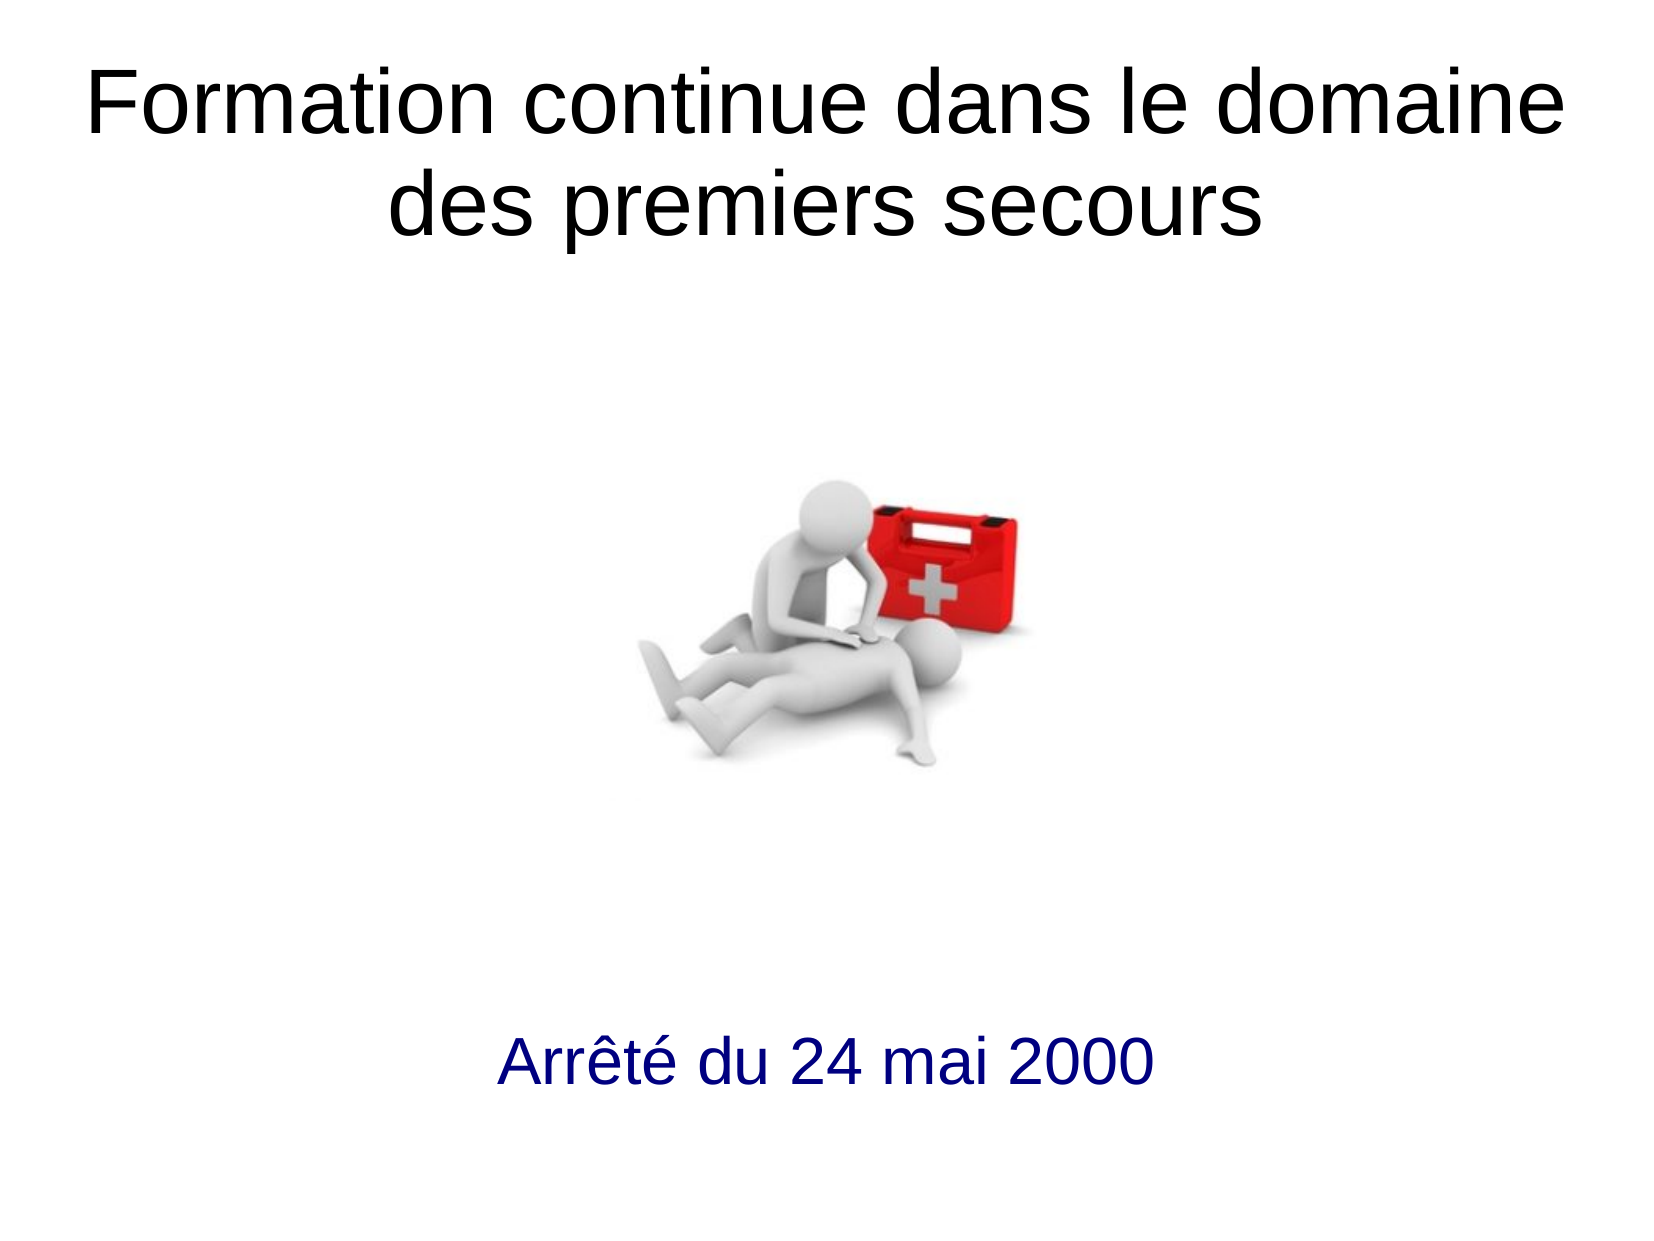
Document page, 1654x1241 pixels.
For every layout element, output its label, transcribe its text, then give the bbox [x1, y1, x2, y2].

picture [598, 448, 1068, 801]
title Formation continue dans le domaine des premiers secours [82, 49, 1571, 201]
subtitle Arrêté du 24 mai 2000 [82, 201, 1571, 1099]
